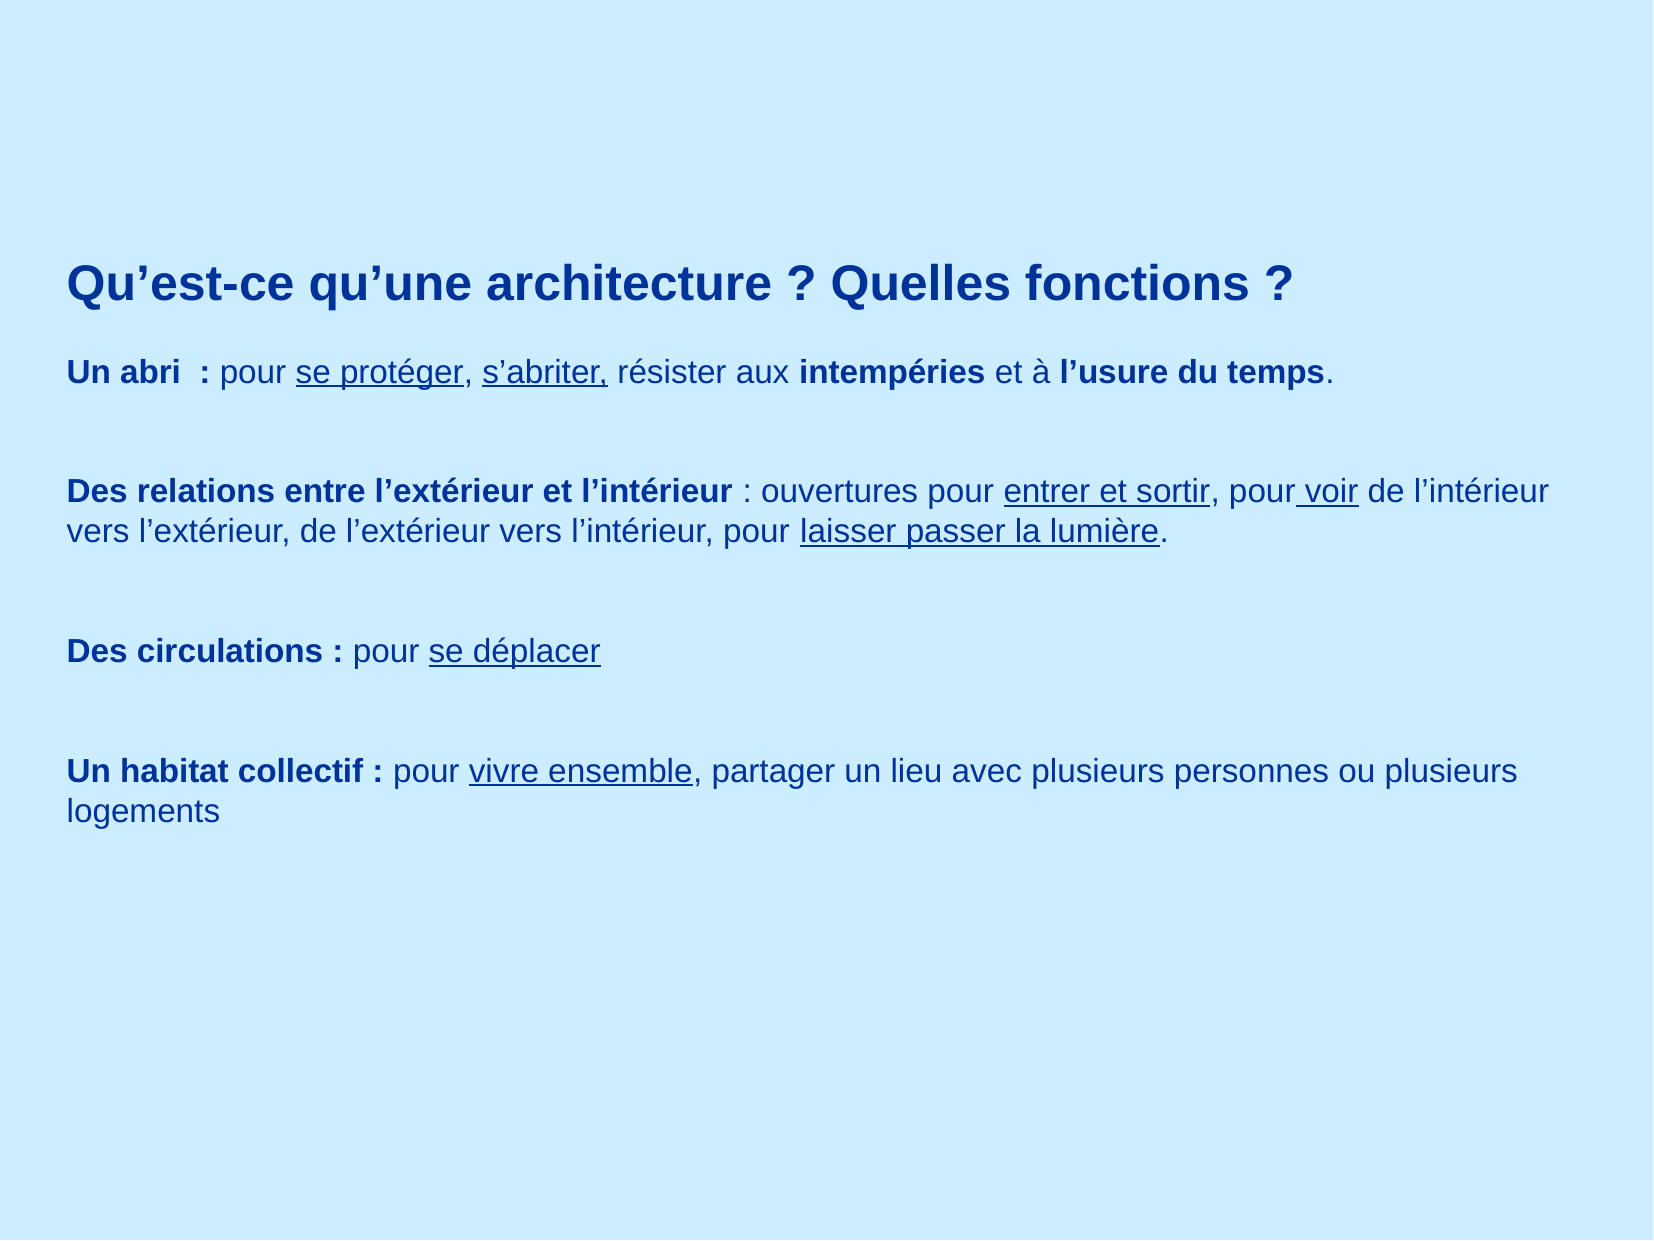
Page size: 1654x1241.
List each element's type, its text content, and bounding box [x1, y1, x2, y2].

text_box Qu’est-ce qu’une architecture ? Quelles fonctions ? Un abri : pour se protéger, s’abriter, résister aux intempéries et à l’usure du temps. Des relations entre l’extérieur et l’intérieur : ouvertures pour entrer et sortir, pour voir de l’intérieur vers l’extérieur, de l’extérieur vers l’intérieur, pour laisser passer la lumière. Des circulations : pour se déplacer Un habitat collectif : pour vivre ensemble, partager un lieu avec plusieurs personnes ou plusieurs logements [51, 96, 1599, 1103]
